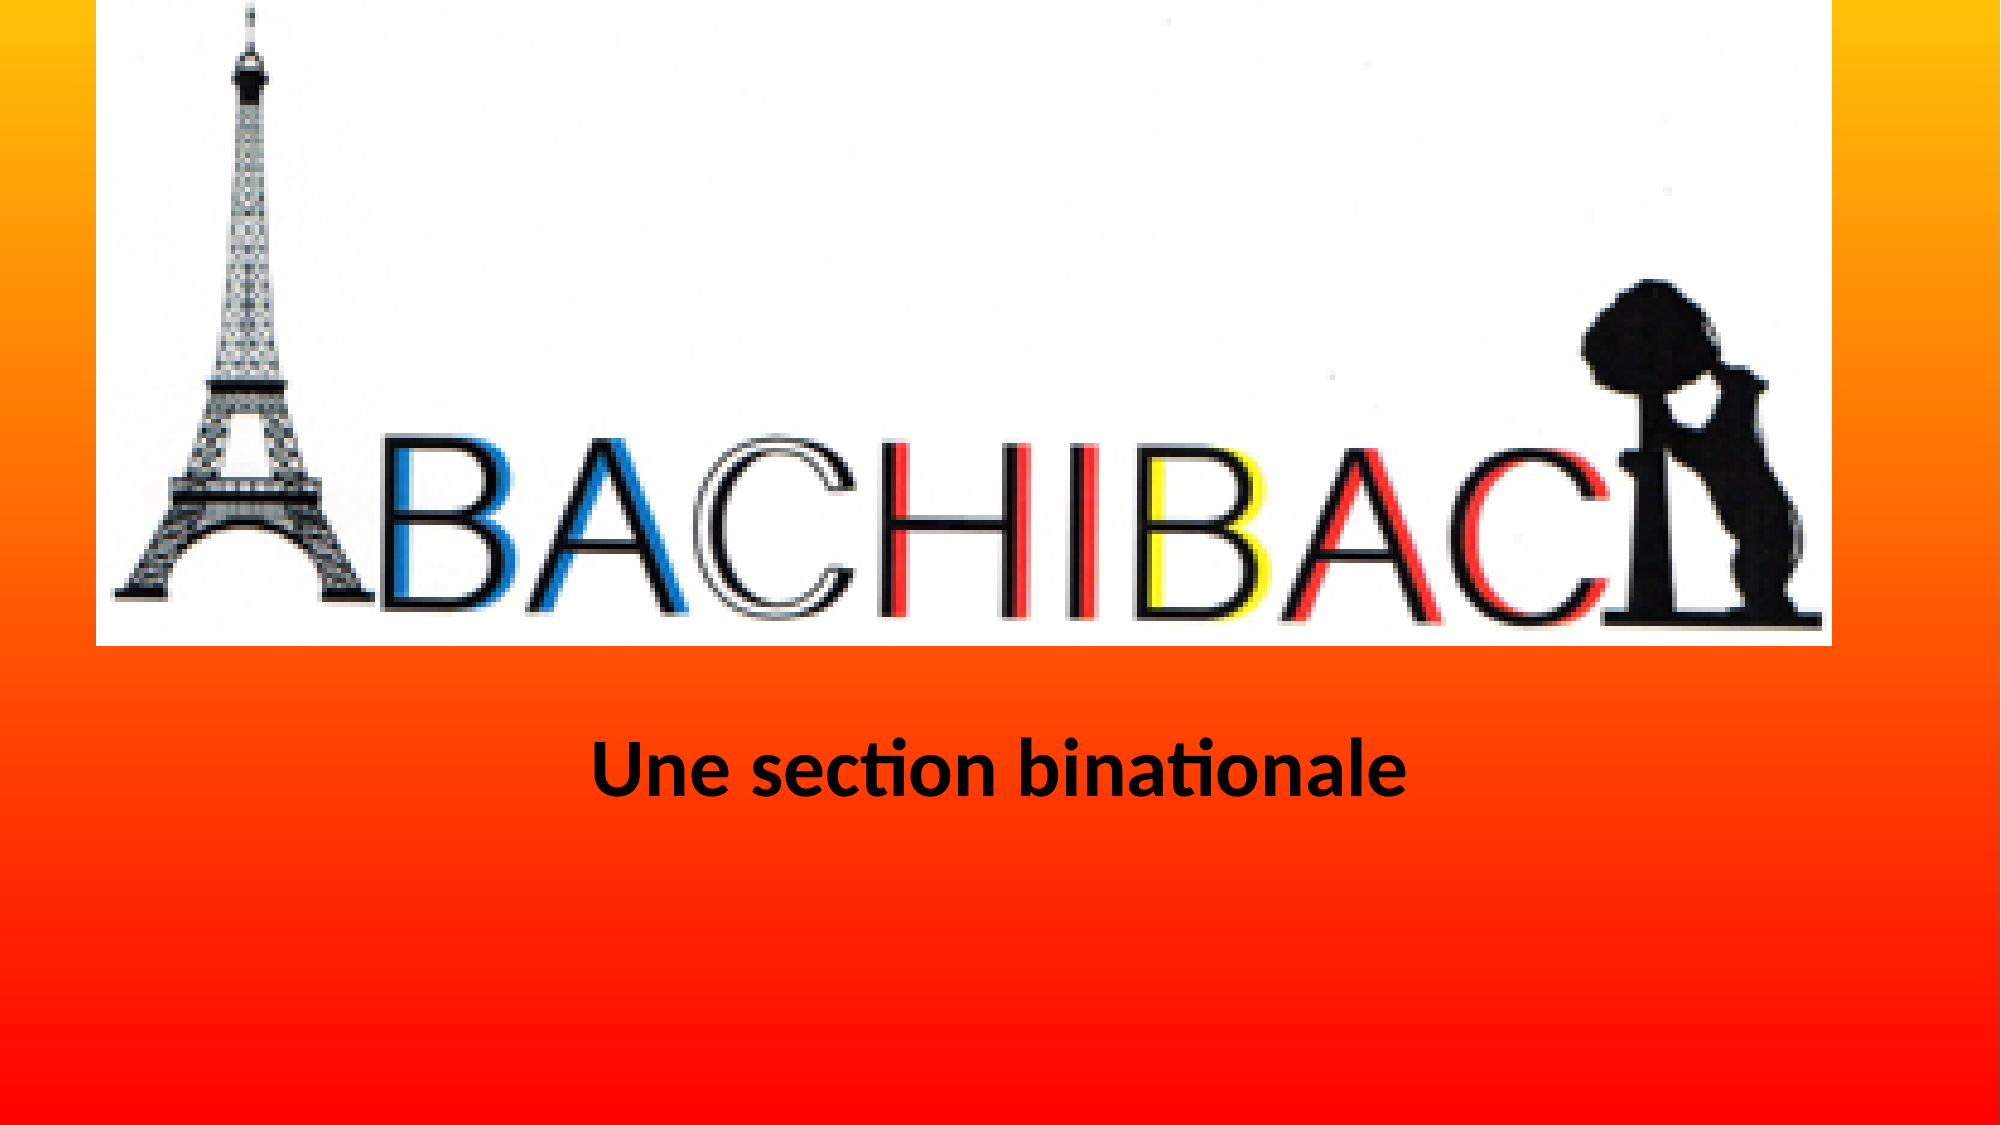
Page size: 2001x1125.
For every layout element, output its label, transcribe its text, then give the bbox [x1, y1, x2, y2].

subtitle Une section binationale [249, 716, 1750, 989]
picture [96, 0, 1832, 646]
